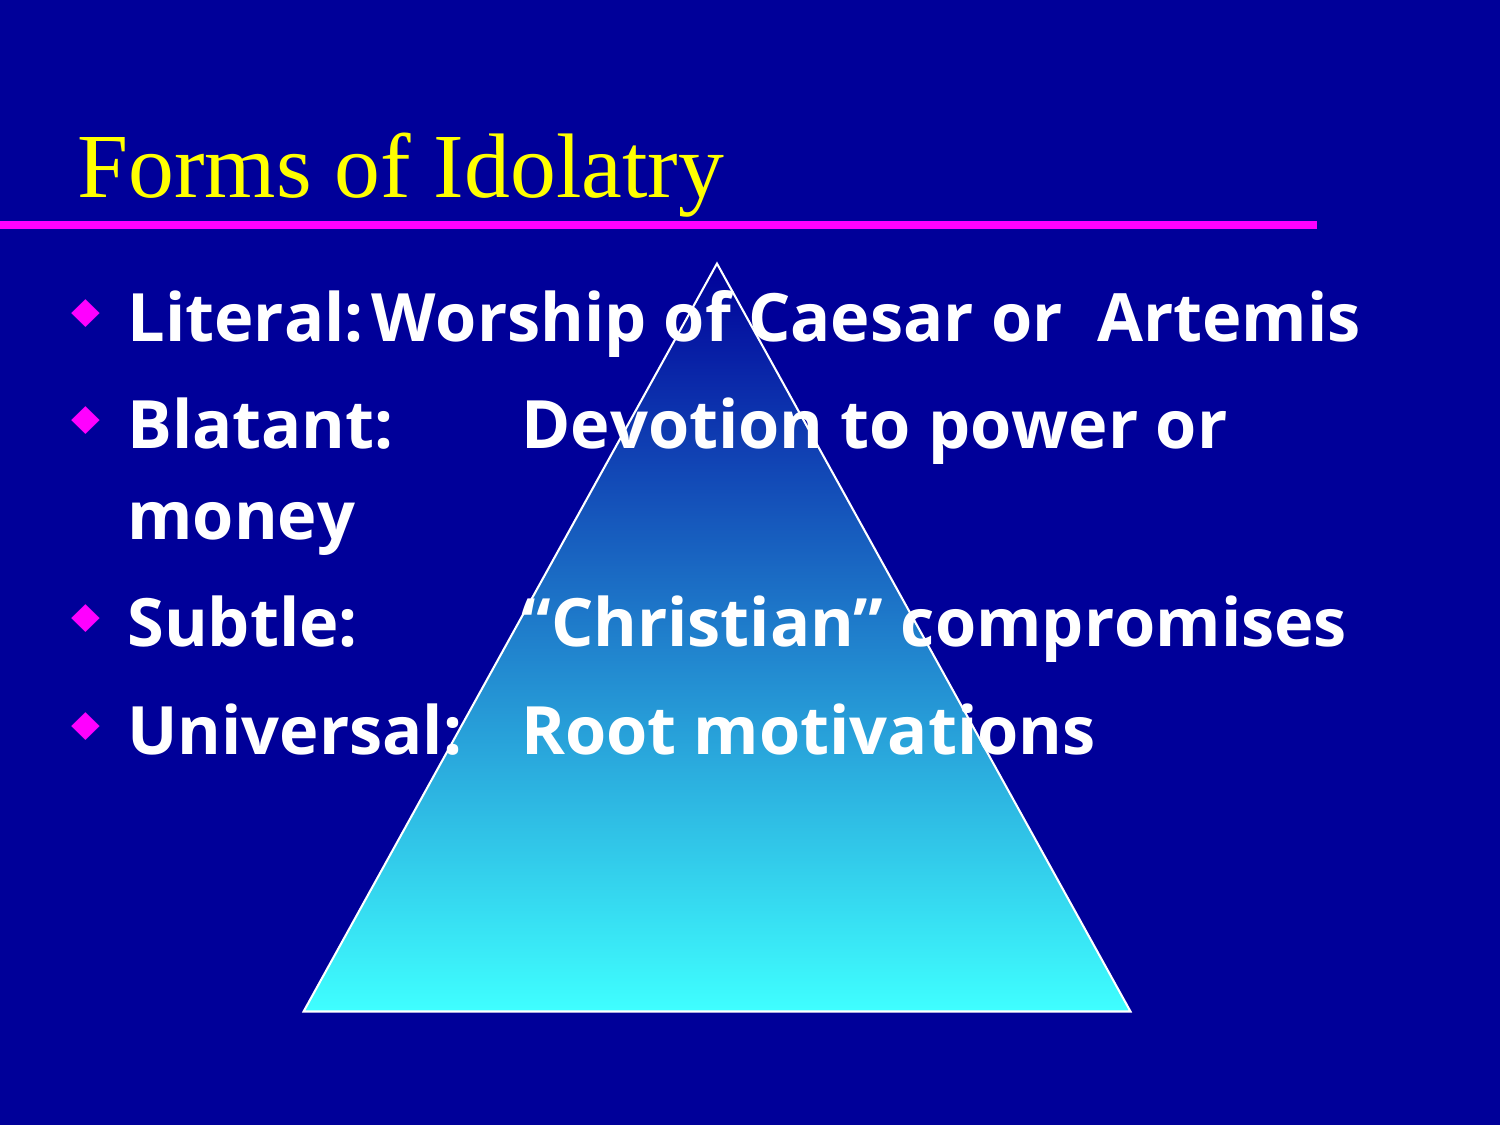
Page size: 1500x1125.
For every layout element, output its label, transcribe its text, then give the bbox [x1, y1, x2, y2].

title Forms of Idolatry [62, 43, 1338, 225]
text_box [303, 938, 1131, 1012]
list Literal: Worship of Caesar or Artemis Blatant: Devotion to power or money Subtle: “Christian” compromises Universal: Root motivations [56, 262, 1465, 938]
